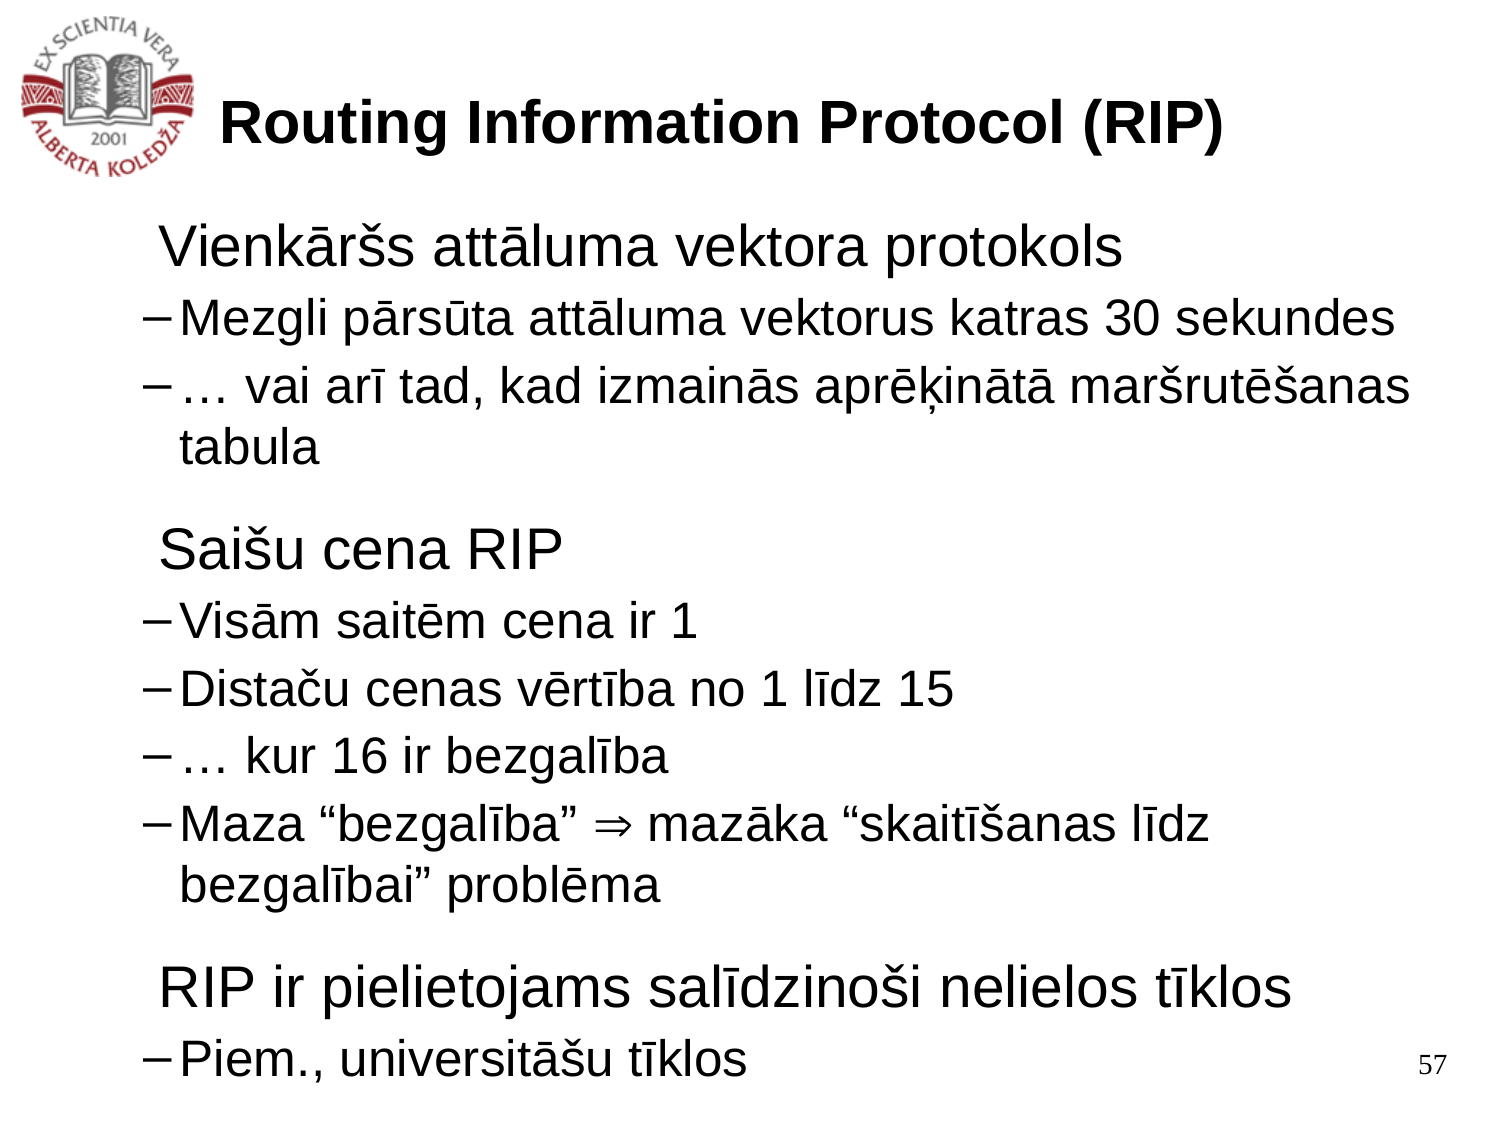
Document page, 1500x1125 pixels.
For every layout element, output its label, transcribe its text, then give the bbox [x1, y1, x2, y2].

list Vienkāršs attāluma vektora protokols Mezgli pārsūta attāluma vektorus katras 30 sekundes … vai arī tad, kad izmainās aprēķinātā maršrutēšanas tabula Saišu cena RIP Visām saitēm cena ir 1 Distaču cenas vērtība no 1 līdz 15 … kur 16 ir bezgalība Maza “bezgalība”  mazāka “skaitīšanas līdz bezgalībai” problēma RIP ir pielietojams salīdzinoši nelielos tīklos Piem., universitāšu tīklos [74, 200, 1463, 1101]
title Routing Information Protocol (RIP) [50, 62, 1374, 175]
picture [21, 16, 194, 177]
